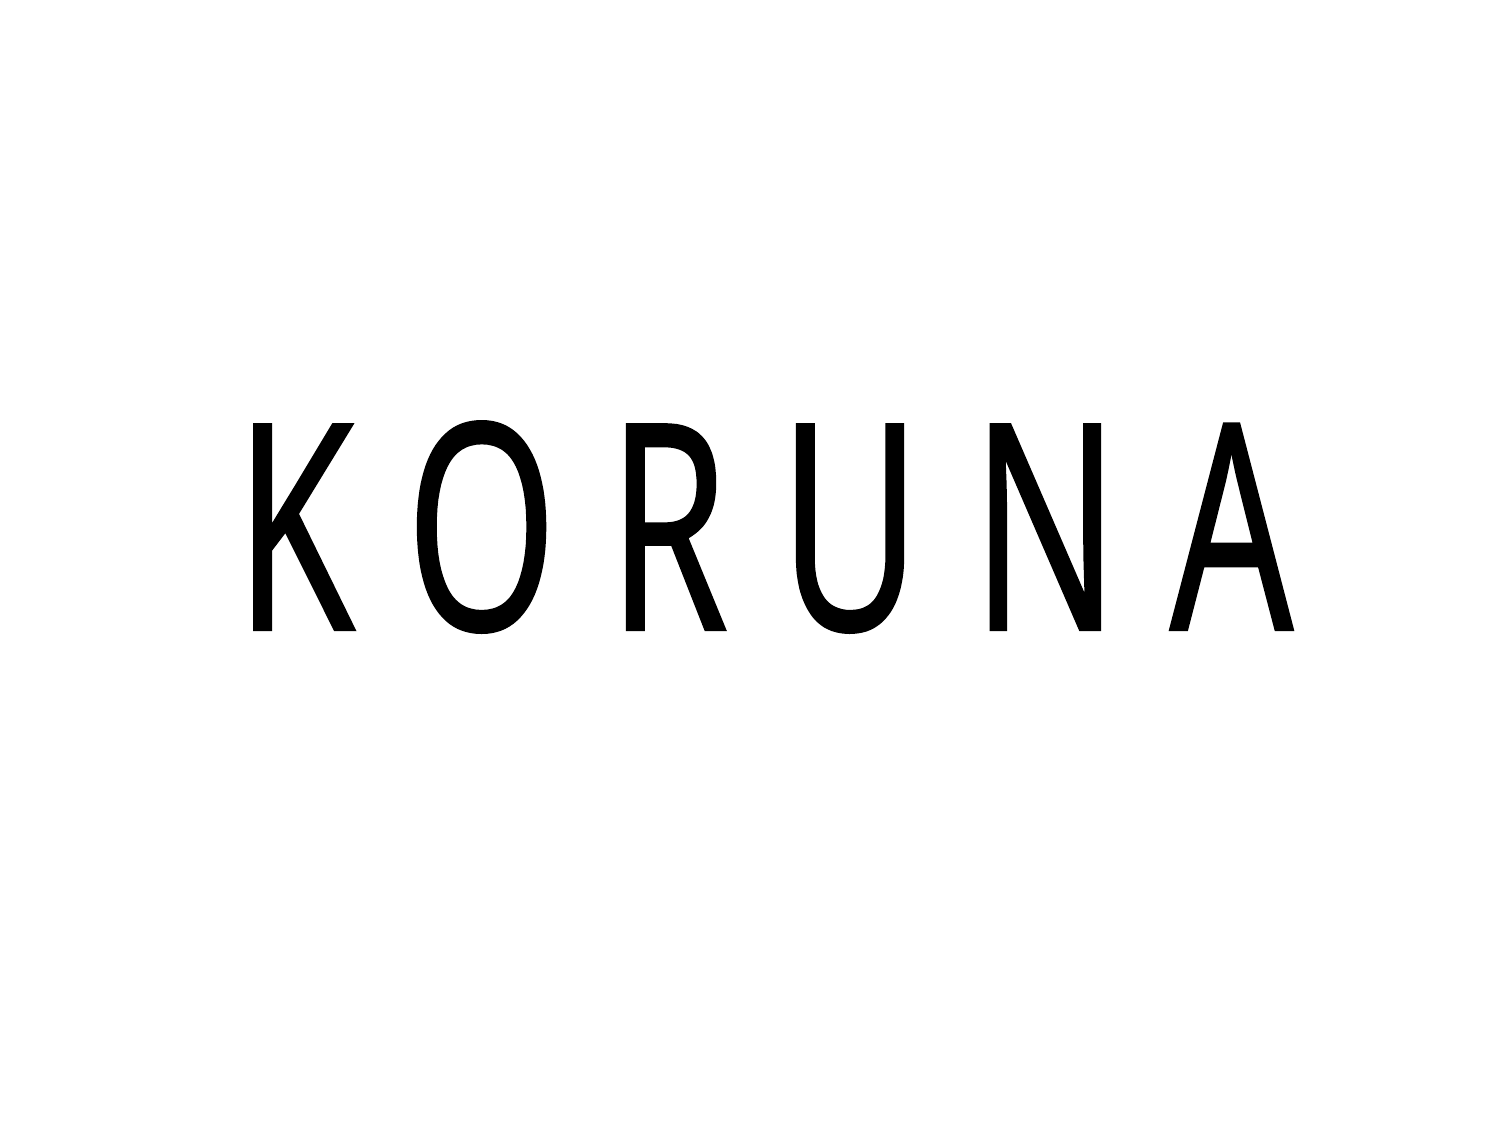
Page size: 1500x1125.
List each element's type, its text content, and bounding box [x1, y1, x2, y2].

text_box K O R U N A [626, 423, 726, 631]
text_box K O R U N A [417, 420, 546, 634]
text_box K O R U N A [990, 424, 1101, 631]
text_box K O R U N A [1169, 423, 1294, 631]
text_box K O R U N A [253, 424, 356, 631]
text_box K O R U N A [796, 424, 904, 634]
